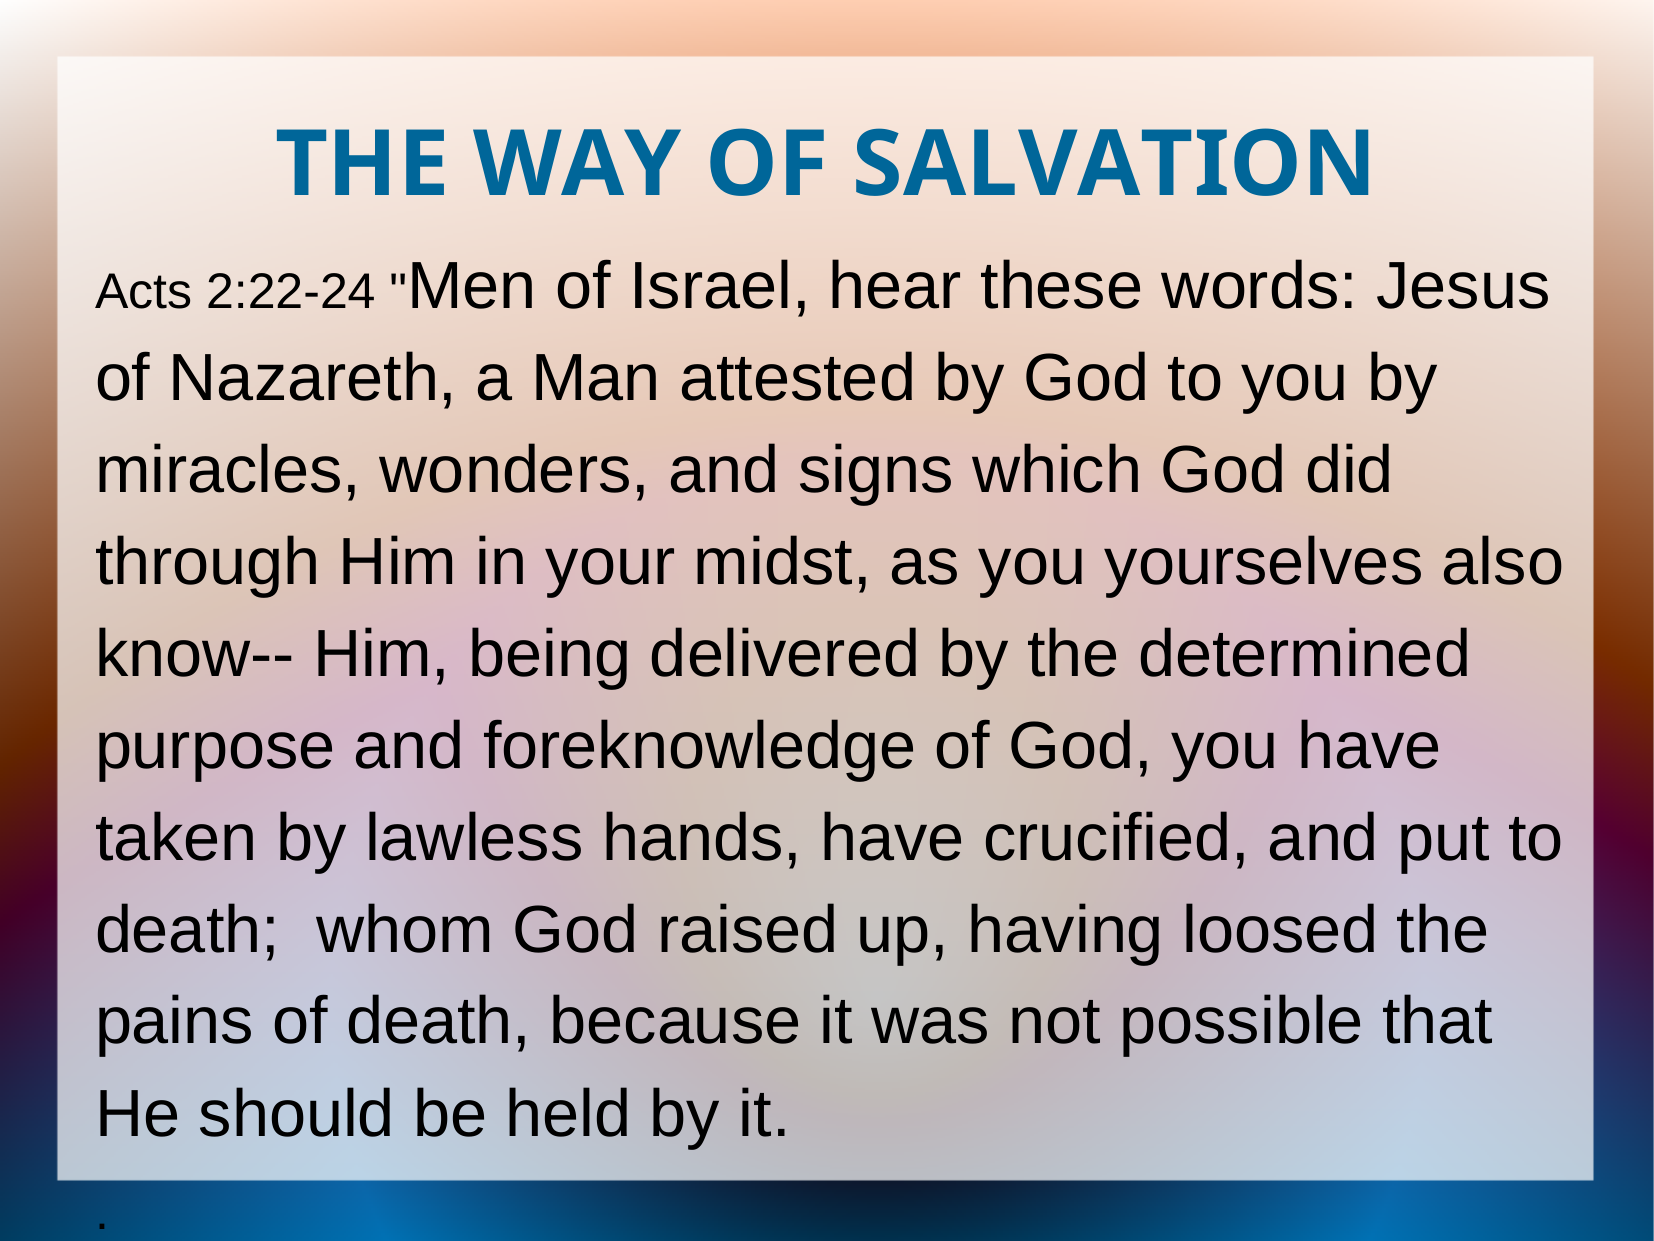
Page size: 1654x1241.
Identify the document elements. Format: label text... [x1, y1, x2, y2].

title THE WAY OF SALVATION [82, 103, 1571, 215]
text_box Acts 2:22-24 "Men of Israel, hear these words: Jesus of Nazareth, a Man attested by God to you by miracles, wonders, and signs which God did through Him in your midst, as you yourselves also know-- Him, being delivered by the determined purpose and foreknowledge of God, you have taken by lawless hands, have crucified, and put to death; whom God raised up, having loosed the pains of death, because it was not possible that He should be held by it. . [80, 222, 1597, 1241]
